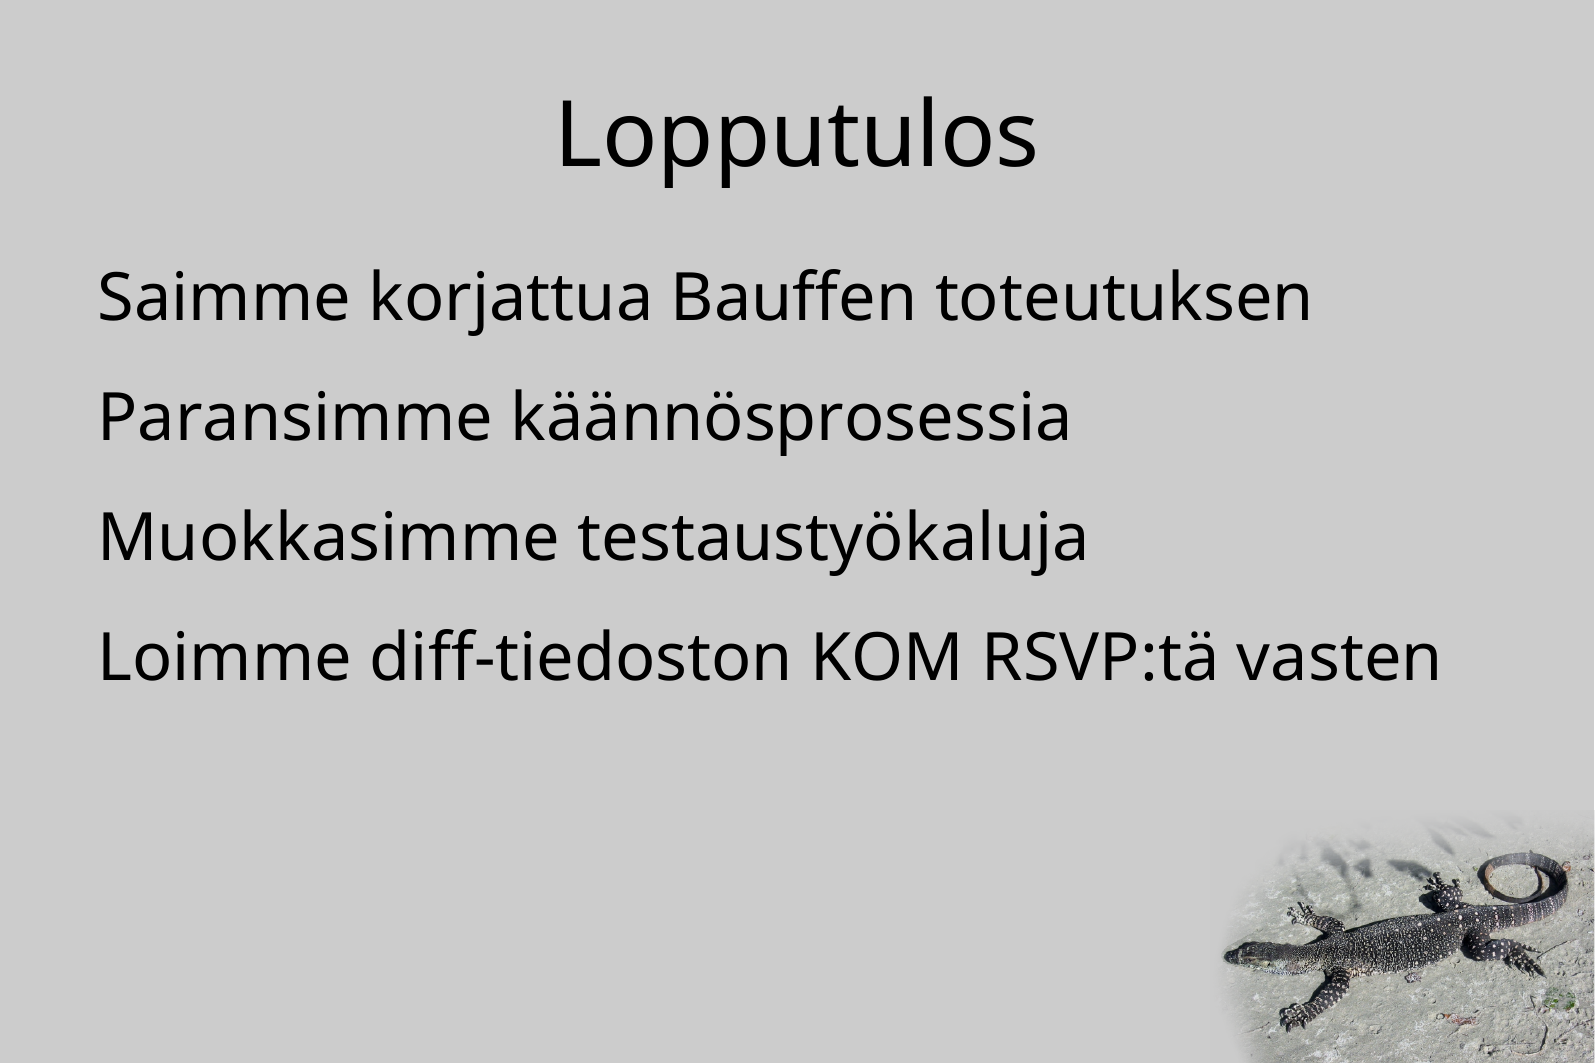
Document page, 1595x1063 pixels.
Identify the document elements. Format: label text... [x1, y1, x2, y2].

picture [1210, 810, 1595, 1063]
list Saimme korjattua Bauffen toteutuksen Paransimme käännösprosessia Muokkasimme testaustyökaluja Loimme diff-tiedoston KOM RSVP:tä vasten [79, 248, 1515, 951]
title Lopputulos [79, 42, 1515, 220]
